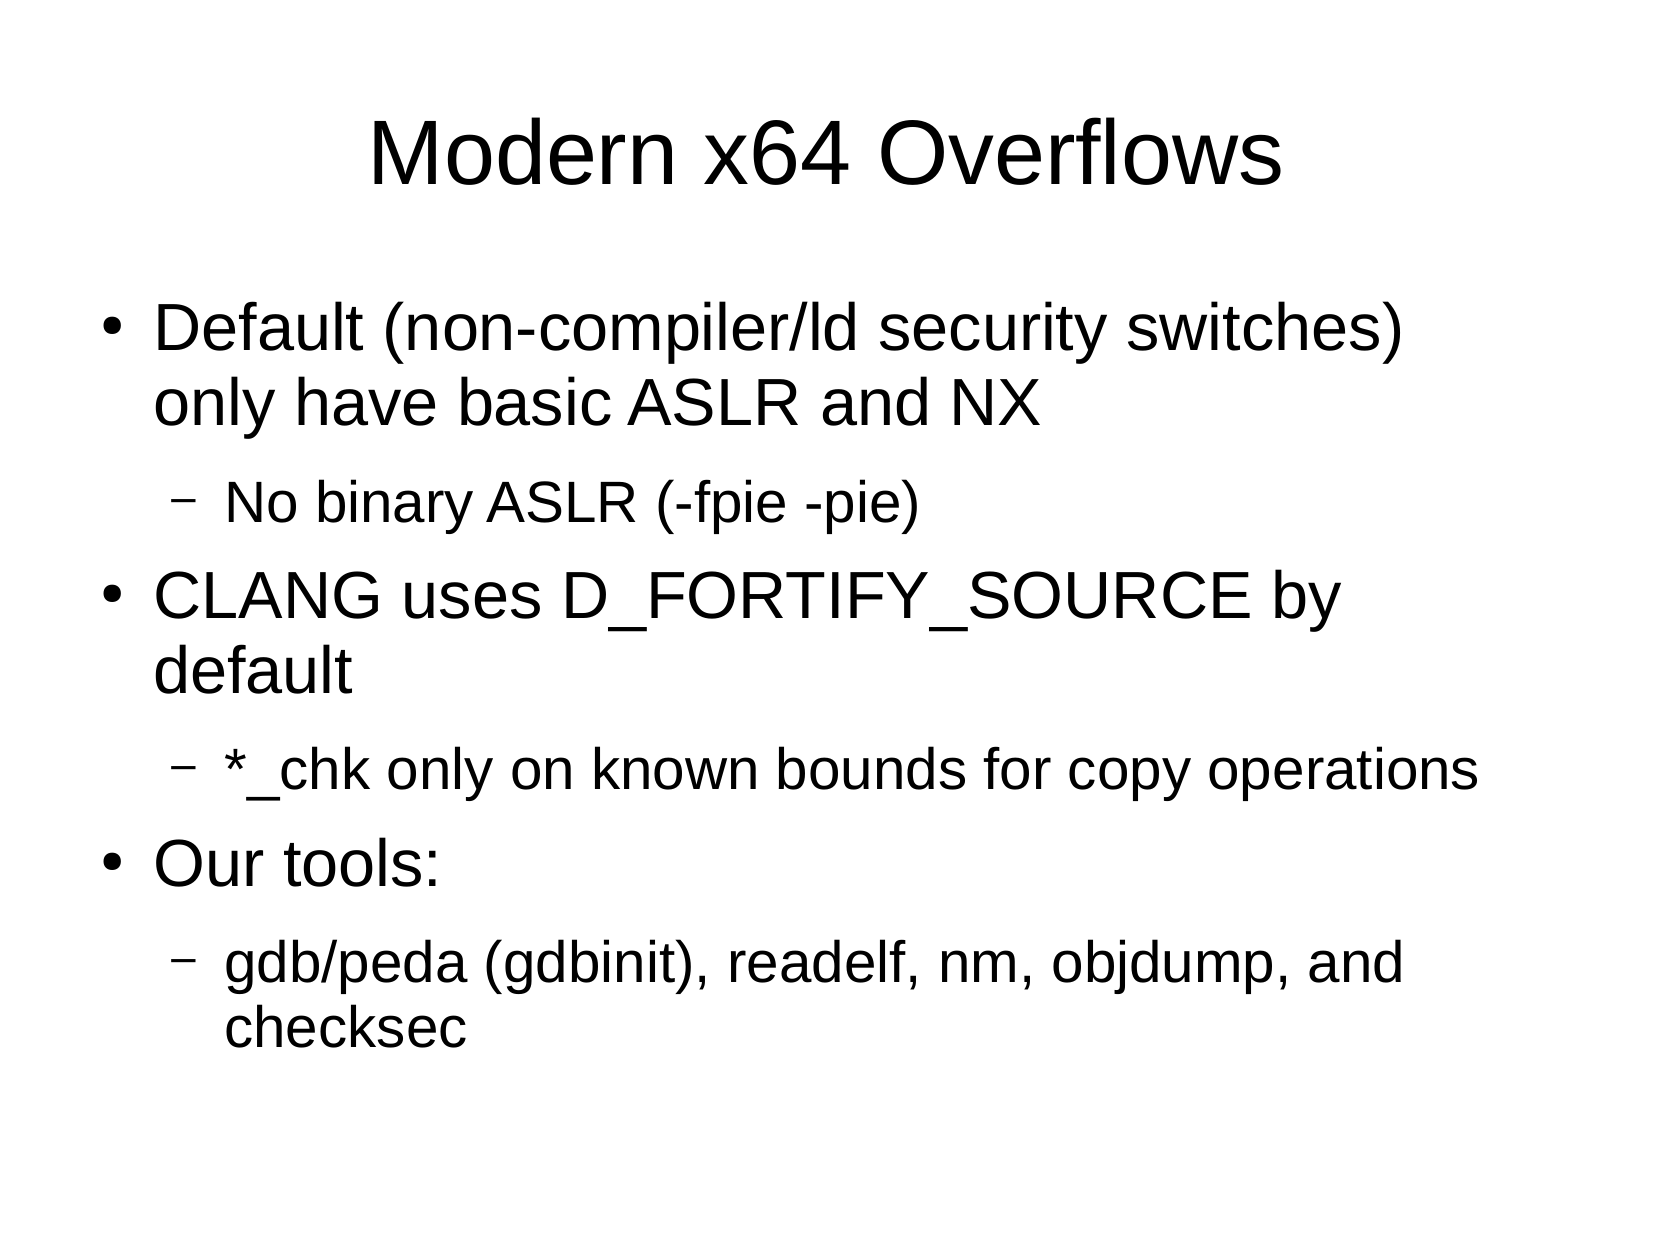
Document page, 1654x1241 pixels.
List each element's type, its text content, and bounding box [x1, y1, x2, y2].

list Default (non-compiler/ld security switches) only have basic ASLR and NX No binary ASLR (-fpie -pie) CLANG uses D_FORTIFY_SOURCE by default *_chk only on known bounds for copy operations Our tools: gdb/peda (gdbinit), readelf, nm, objdump, and checksec [82, 290, 1538, 1241]
title Modern x64 Overflows [82, 49, 1571, 257]
